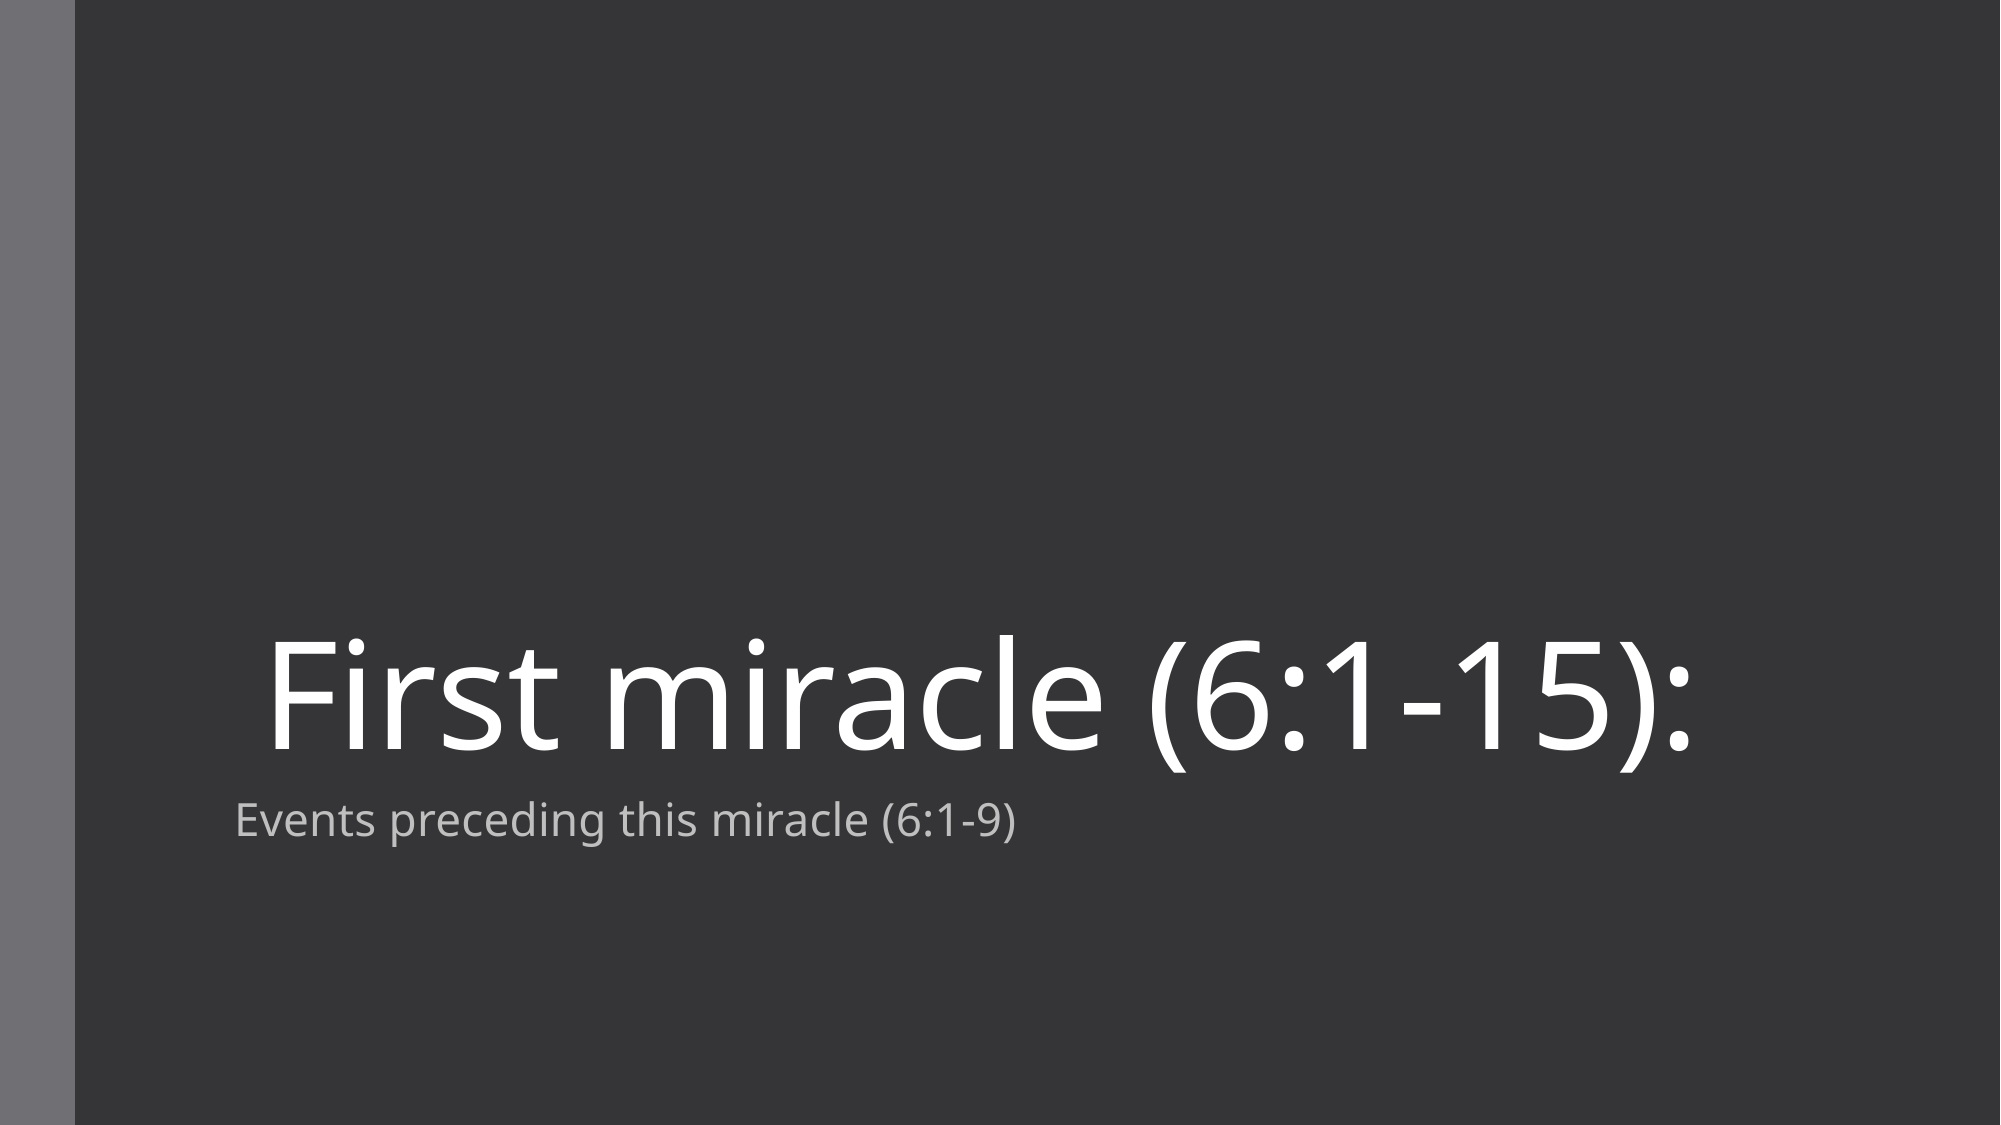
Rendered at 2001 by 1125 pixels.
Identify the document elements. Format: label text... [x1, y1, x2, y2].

title First miracle (6:1-15): [206, 124, 1752, 787]
subtitle Events preceding this miracle (6:1-9) [206, 787, 1752, 1066]
